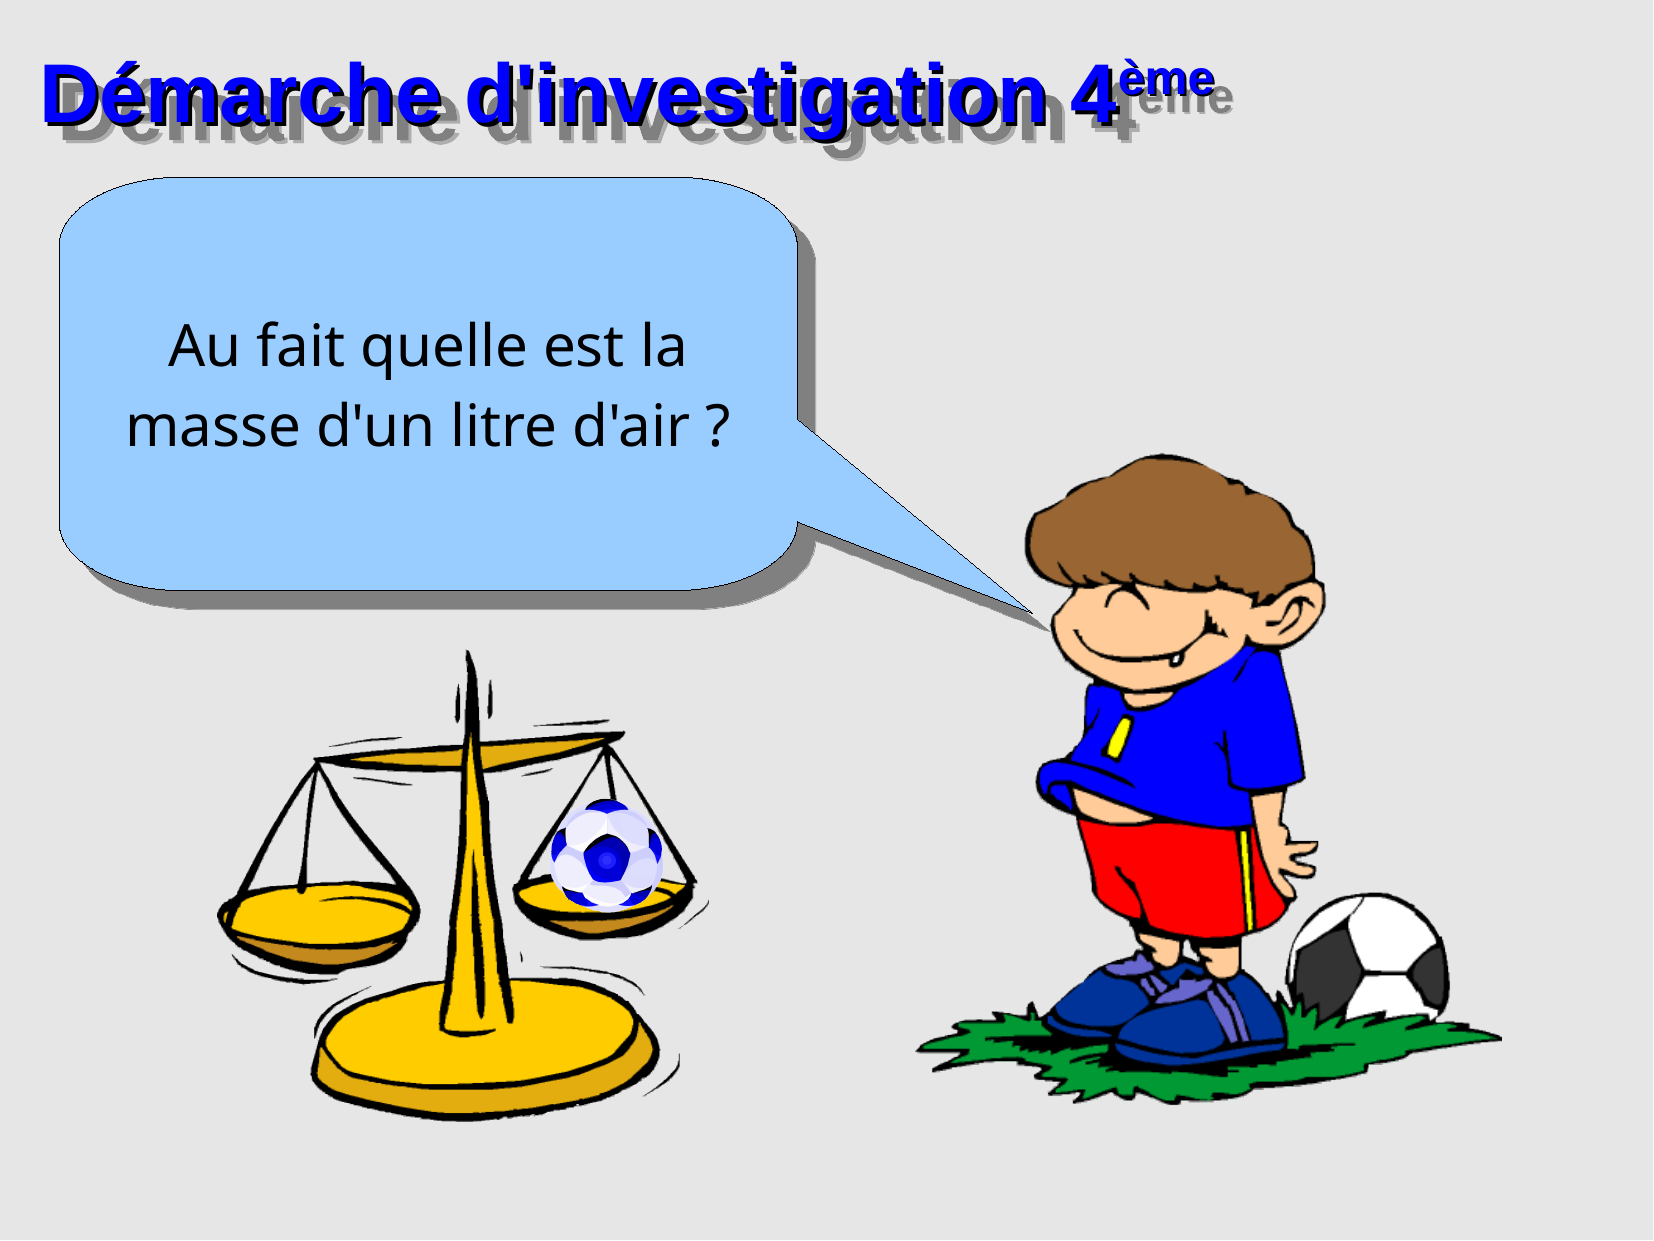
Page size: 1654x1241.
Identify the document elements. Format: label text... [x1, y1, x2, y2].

text_box Démarche d'investigation 4ème [24, 39, 1230, 151]
picture [915, 442, 1502, 1107]
picture [217, 649, 709, 1123]
text_box Au fait quelle est la masse d'un litre d'air ? [59, 177, 1033, 614]
